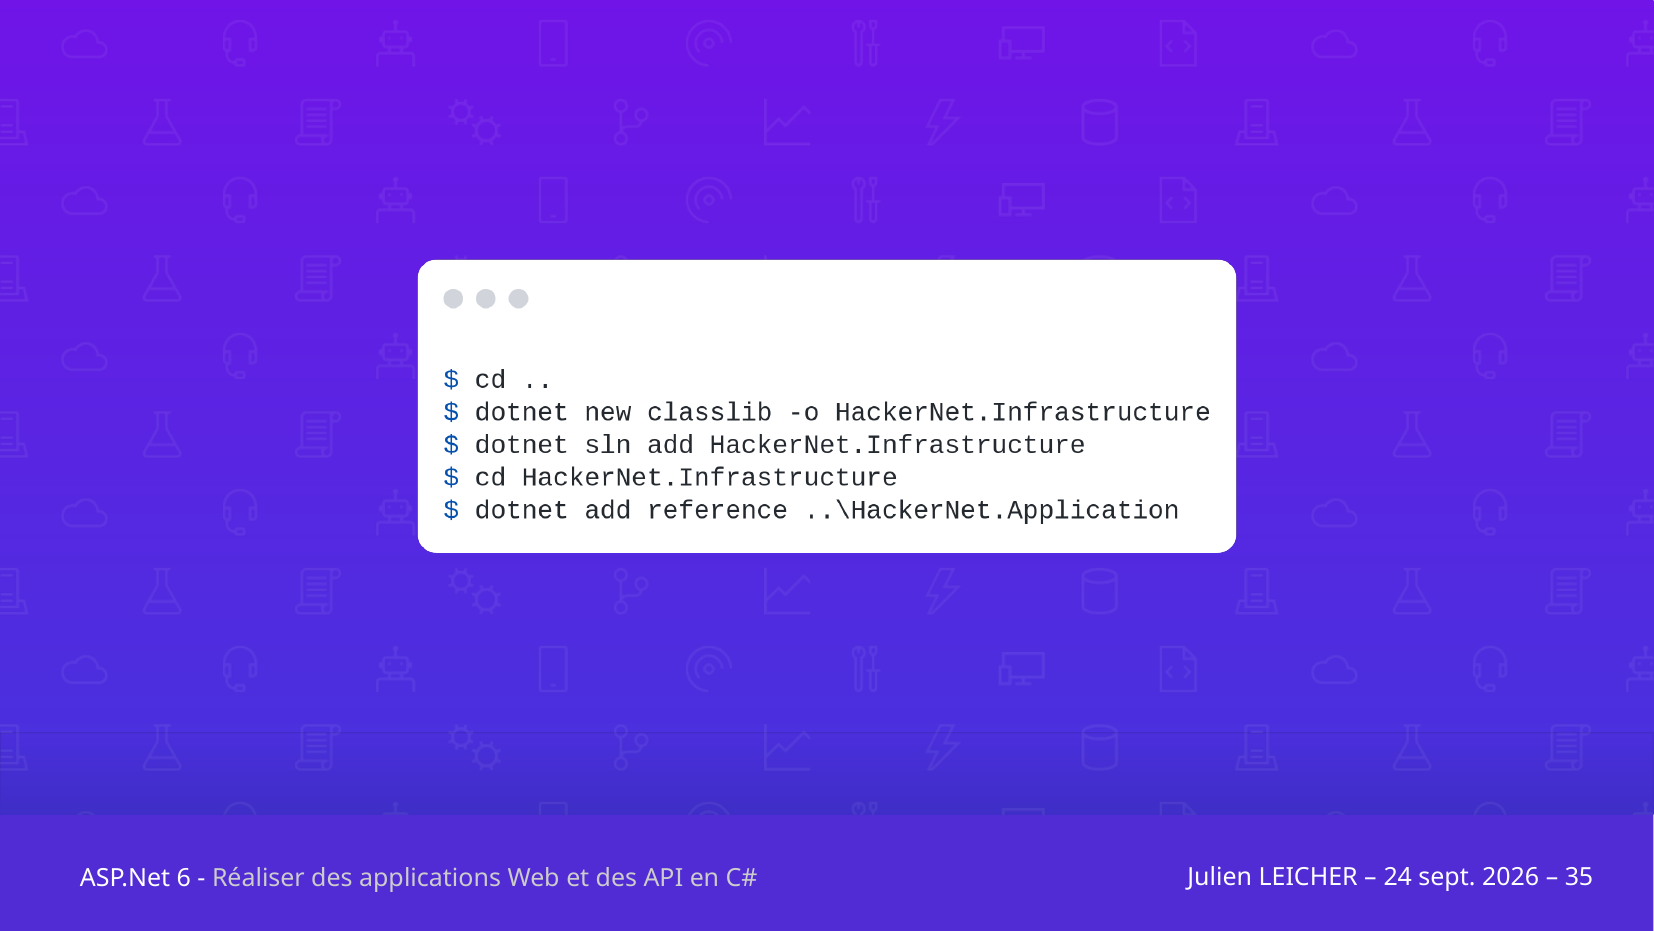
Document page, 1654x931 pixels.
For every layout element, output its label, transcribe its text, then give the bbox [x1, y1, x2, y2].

text_box Julien LEICHER – 28 févr. 2022 – <numéro> [0, 815, 1654, 931]
text_box [0, 0, 1654, 815]
picture [391, 233, 1262, 579]
text_box ASP.Net 6 - Réaliser des applications Web et des API en C# [64, 852, 798, 898]
